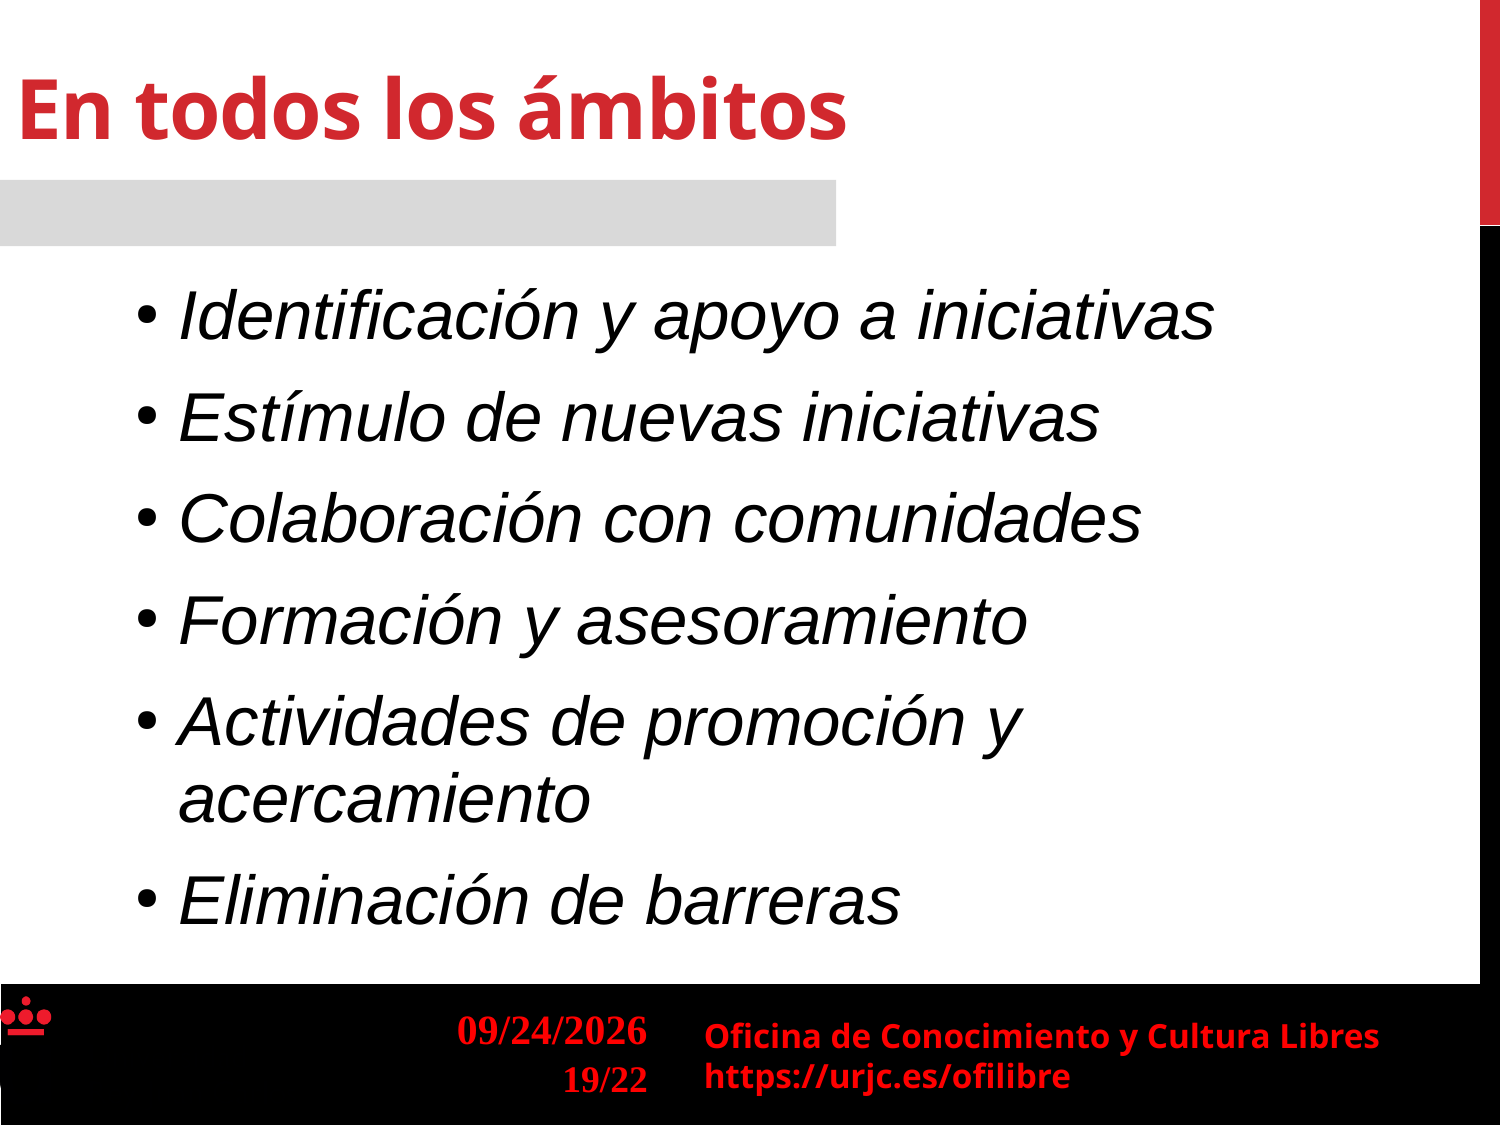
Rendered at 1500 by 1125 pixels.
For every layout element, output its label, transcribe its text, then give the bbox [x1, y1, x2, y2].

list Identificación y apoyo a iniciativas Estímulo de nuevas iniciativas Colaboración con comunidades Formación y asesoramiento Actividades de promoción y acercamiento Eliminación de barreras [105, 270, 1351, 961]
title [75, 15, 1425, 172]
text_box En todos los ámbitos [0, 24, 1326, 172]
